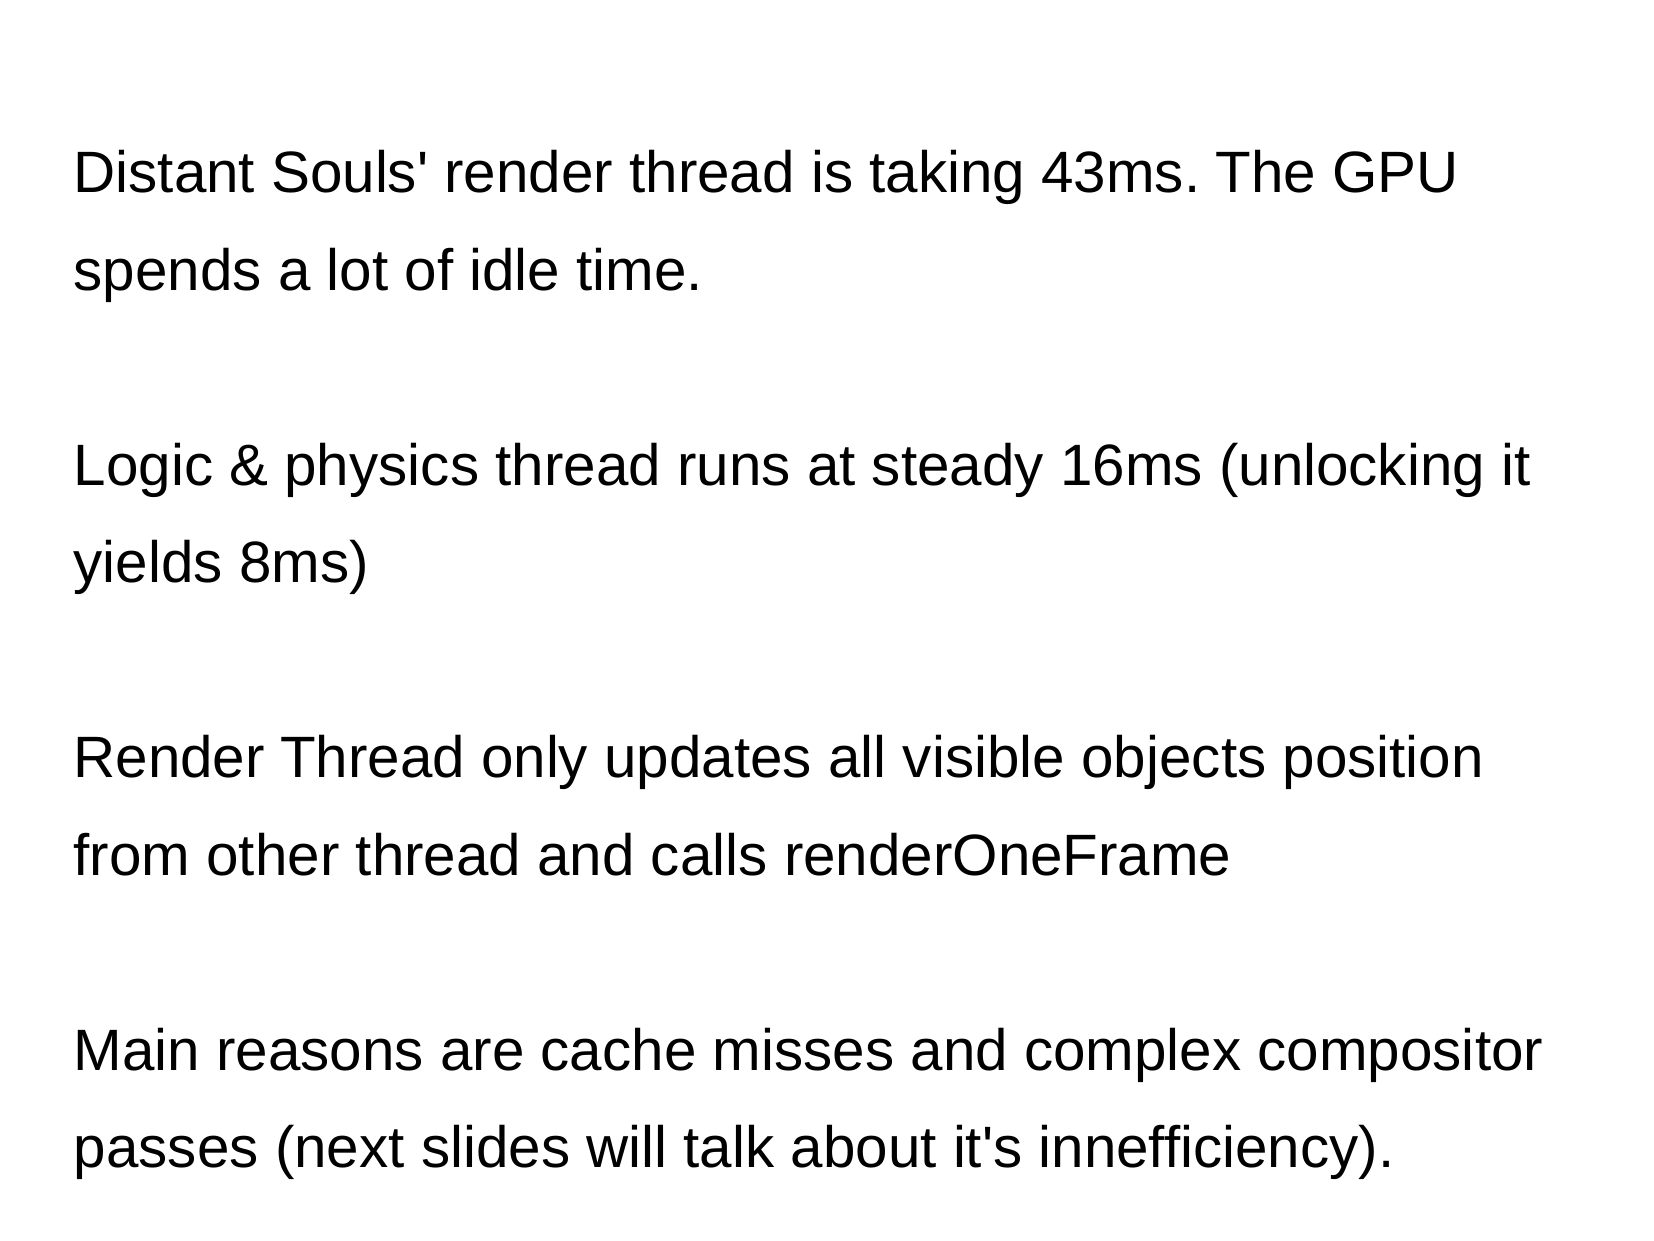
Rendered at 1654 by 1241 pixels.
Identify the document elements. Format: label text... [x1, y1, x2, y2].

text_box Distant Souls' render thread is taking 43ms. The GPU spends a lot of idle time. Logic & physics thread runs at steady 16ms (unlocking it yields 8ms) Render Thread only updates all visible objects position from other thread and calls renderOneFrame Main reasons are cache misses and complex compositor passes (next slides will talk about it's innefficiency). [59, 100, 1595, 1152]
